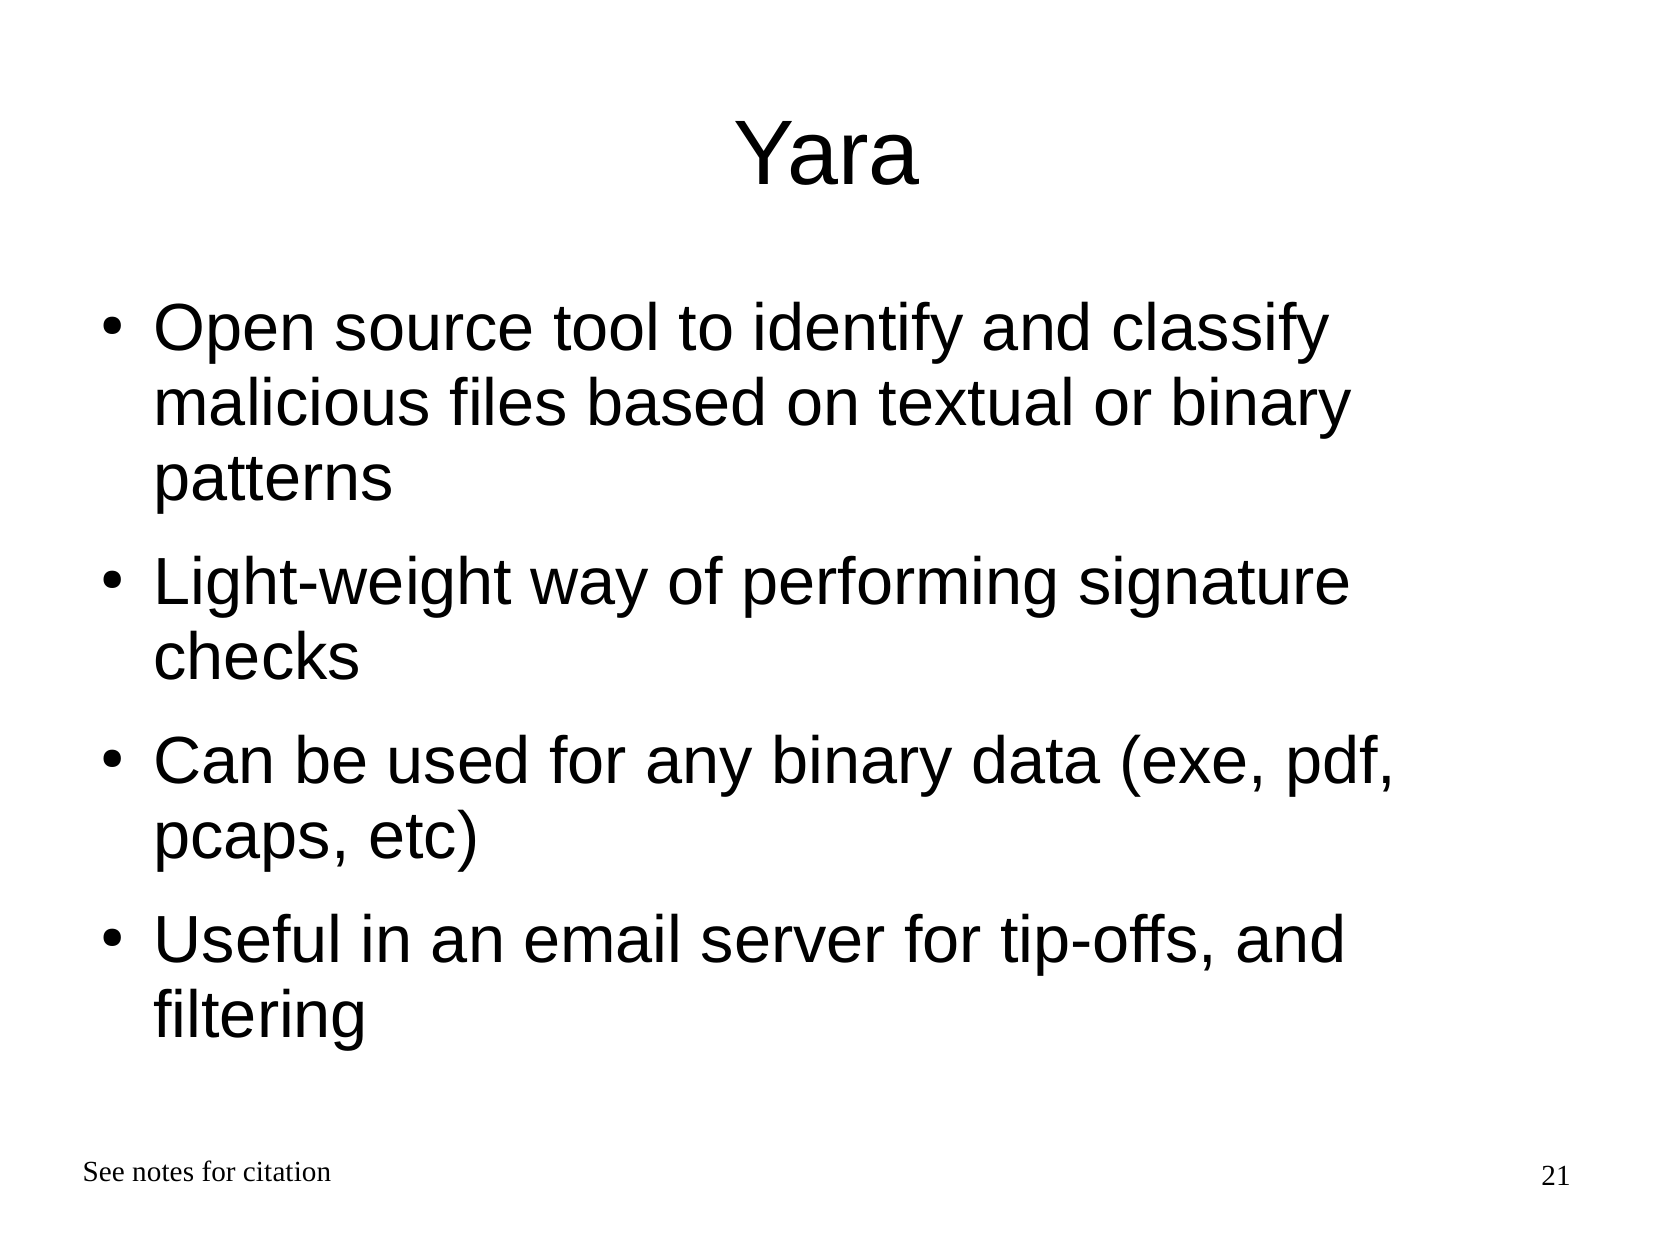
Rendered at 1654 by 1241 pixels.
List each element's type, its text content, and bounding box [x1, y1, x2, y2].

title Yara [82, 49, 1571, 257]
list Open source tool to identify and classify malicious files based on textual or binary patterns Light-weight way of performing signature checks Can be used for any binary data (exe, pdf, pcaps, etc) Useful in an email server for tip-offs, and filtering [82, 290, 1576, 1111]
